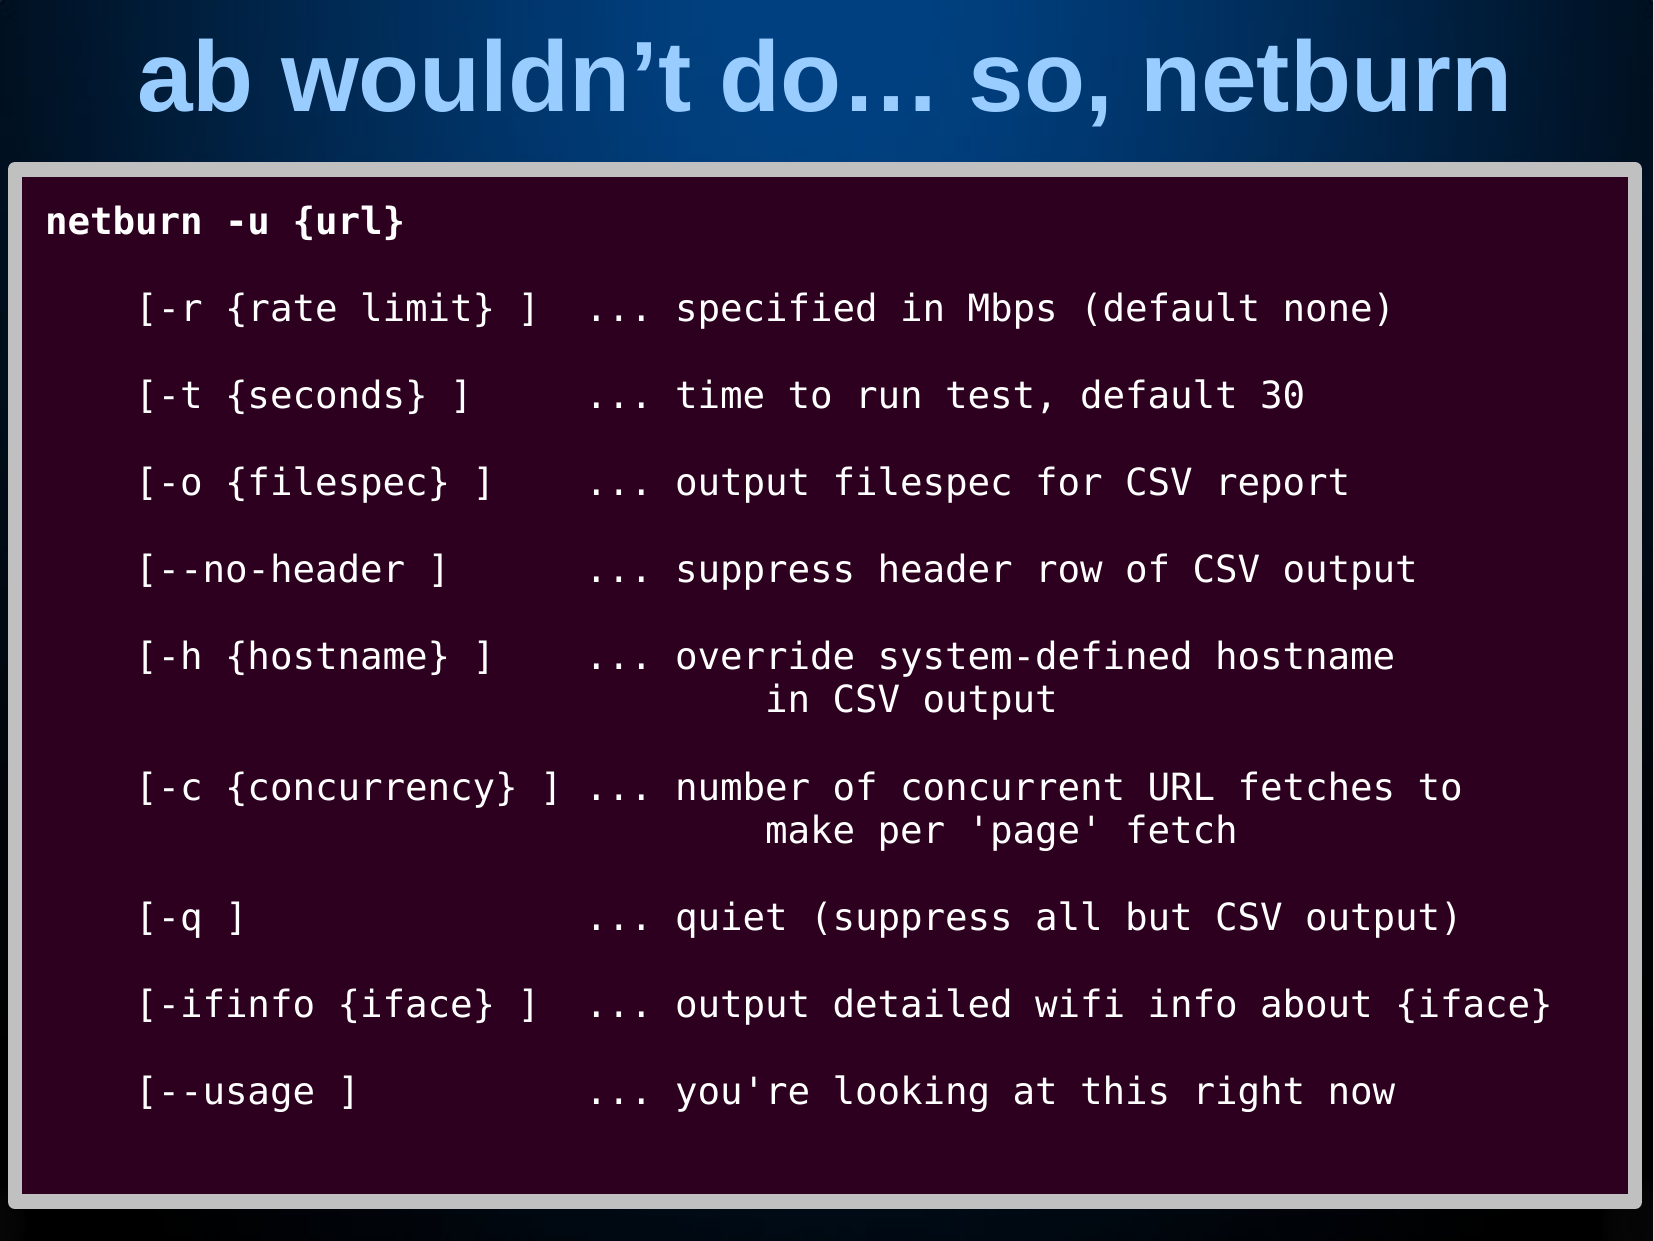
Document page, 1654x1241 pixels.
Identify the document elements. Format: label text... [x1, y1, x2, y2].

title ab wouldn’t do… so, netburn [0, 2, 1651, 151]
picture [0, 0, 1654, 1241]
title [0, 172, 8, 1201]
list netburn -u {url} [-r {rate limit} ] ... specified in Mbps (default none) [-t {seconds} ] ... time to run test, default 30 [-o {filespec} ] ... output filespec for CSV report [--no-header ] ... suppress header row of CSV output [-h {hostname} ] ... override system-defined hostname in CSV output [-c {concurrency} ] ... number of concurrent URL fetches to make per 'page' fetch [-q ] ... quiet (suppress all but CSV output) [-ifinfo {iface} ] ... output detailed wifi info about {iface} [--usage ] ... you're looking at this right now [15, 169, 1636, 1202]
title [1642, 172, 1651, 1201]
